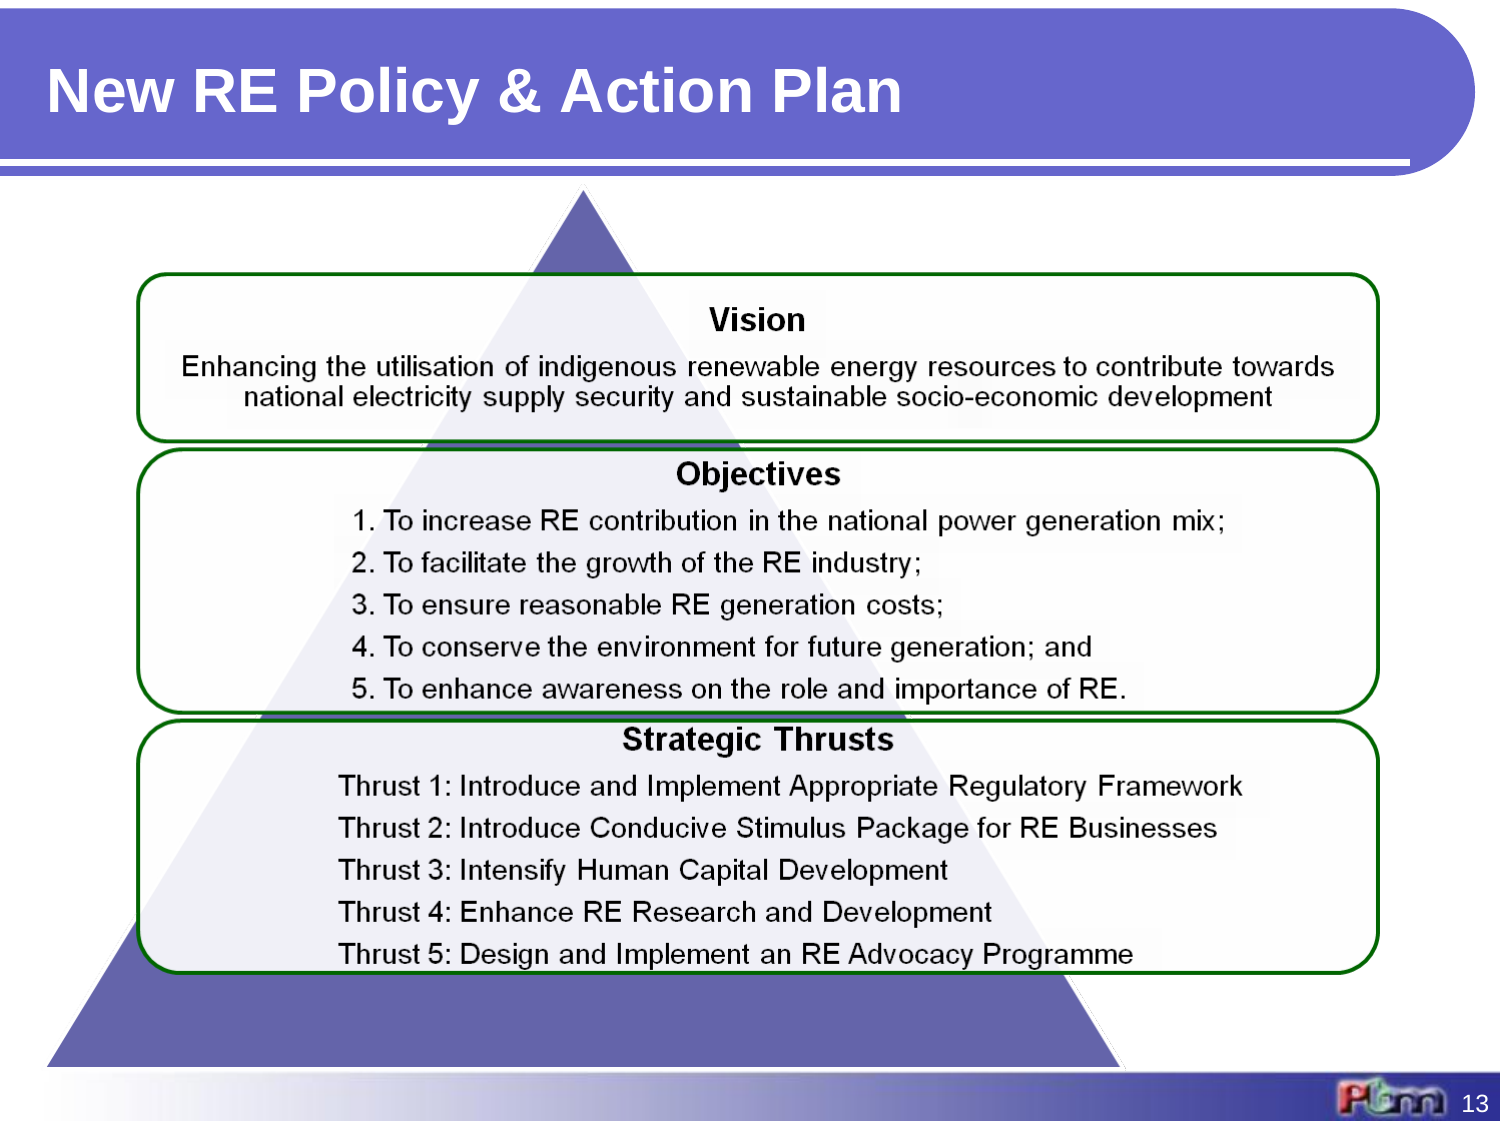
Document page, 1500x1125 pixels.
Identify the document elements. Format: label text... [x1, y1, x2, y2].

title New RE Policy & Action Plan [31, 12, 1417, 163]
text_box <編號> [1154, 1050, 1500, 1125]
picture [0, 183, 1397, 1121]
